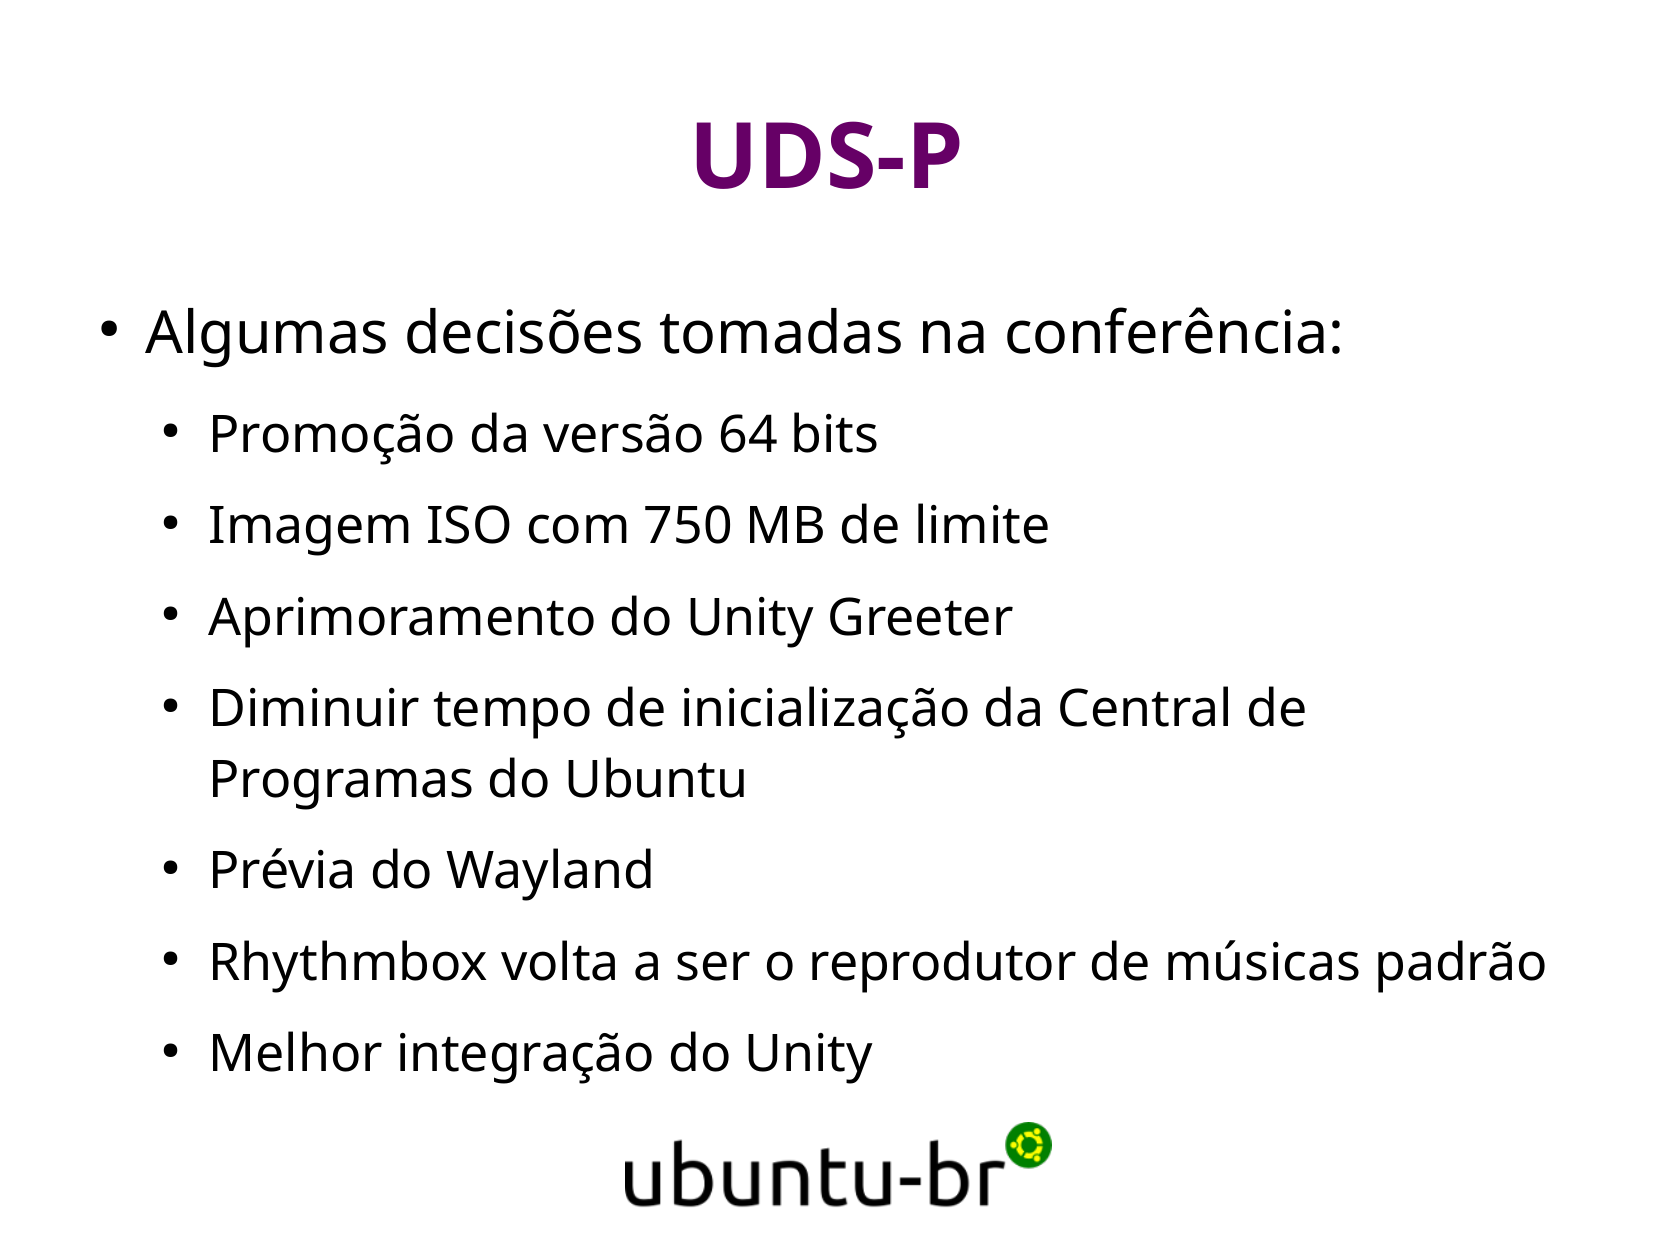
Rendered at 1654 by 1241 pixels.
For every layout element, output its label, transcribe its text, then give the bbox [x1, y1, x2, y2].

title UDS-P [82, 49, 1571, 257]
list Algumas decisões tomadas na conferência: Promoção da versão 64 bits Imagem ISO com 750 MB de limite Aprimoramento do Unity Greeter Diminuir tempo de inicialização da Central de Programas do Ubuntu Prévia do Wayland Rhythmbox volta a ser o reprodutor de músicas padrão Melhor integração do Unity [82, 290, 1571, 1109]
picture [625, 1122, 1052, 1223]
